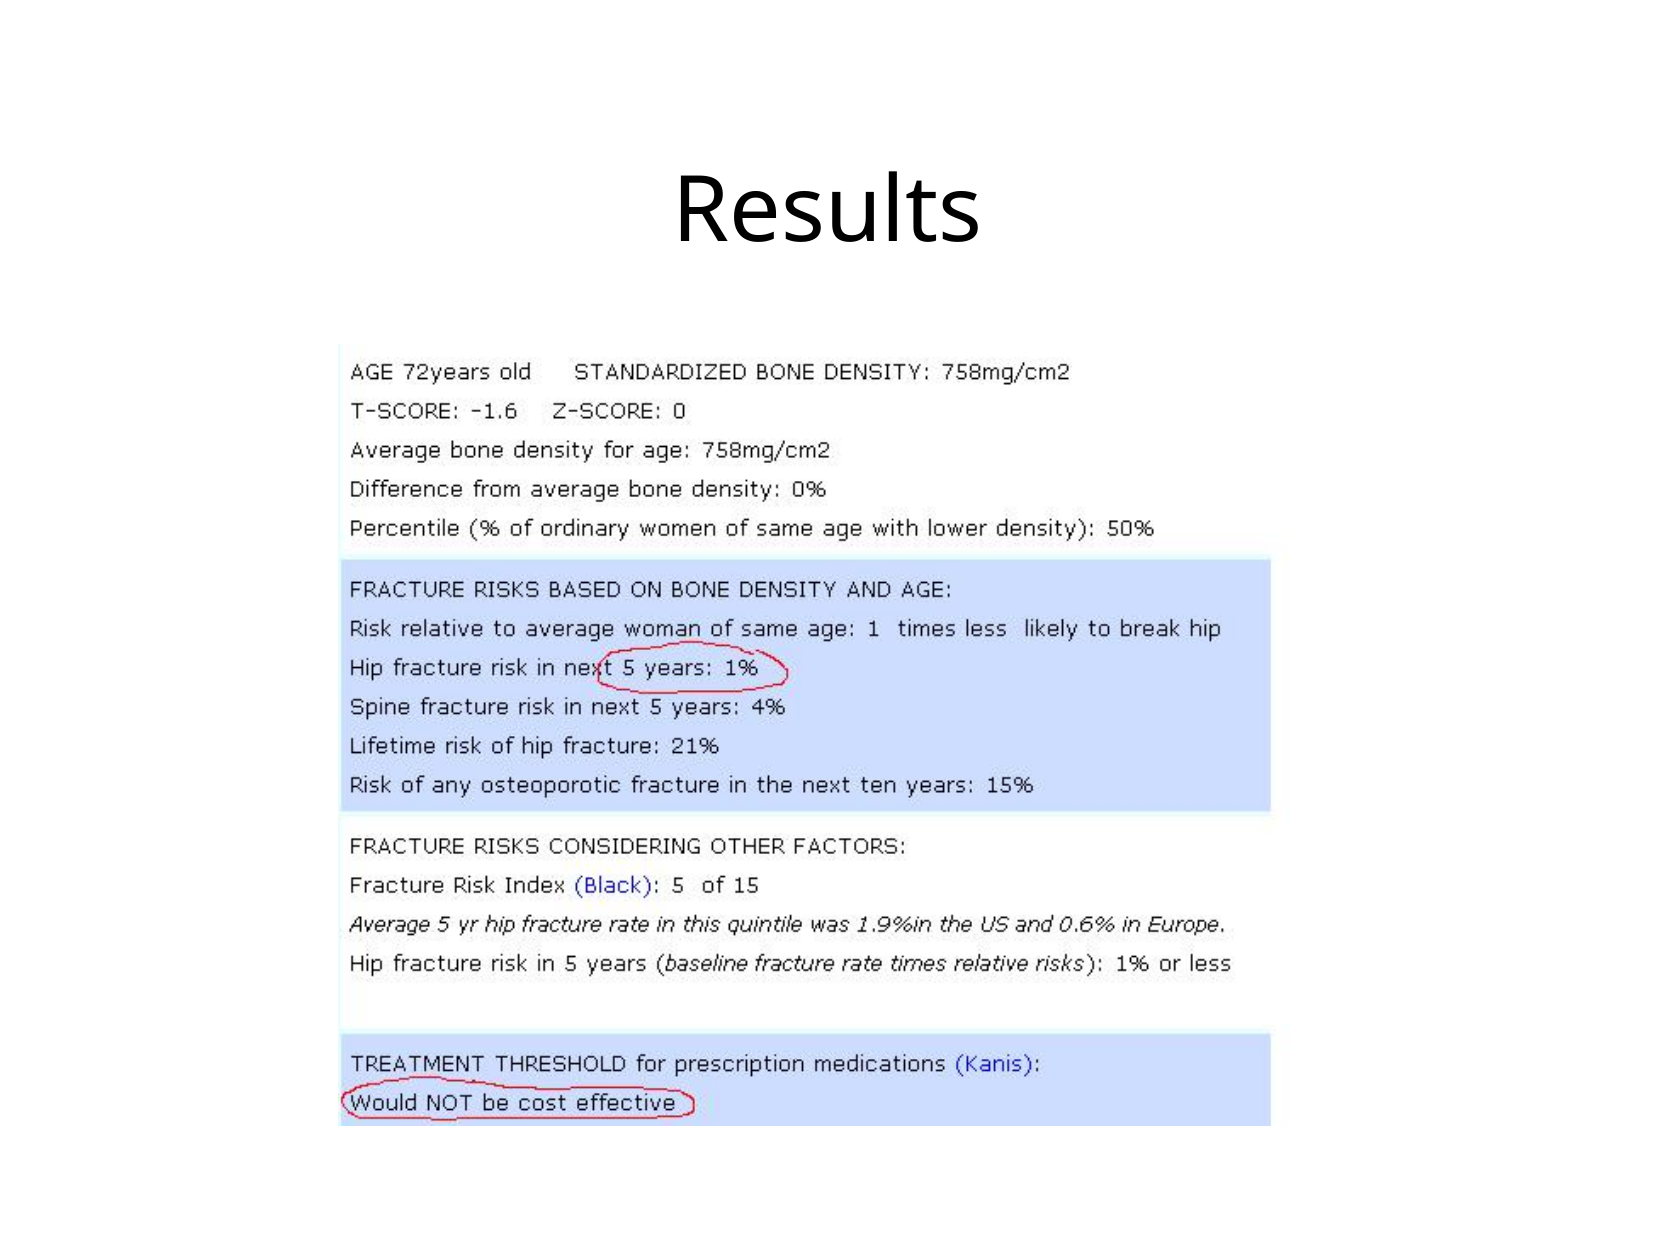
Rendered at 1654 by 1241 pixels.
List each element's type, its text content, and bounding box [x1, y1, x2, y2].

title Results [121, 155, 1534, 258]
chart [338, 344, 1317, 1126]
